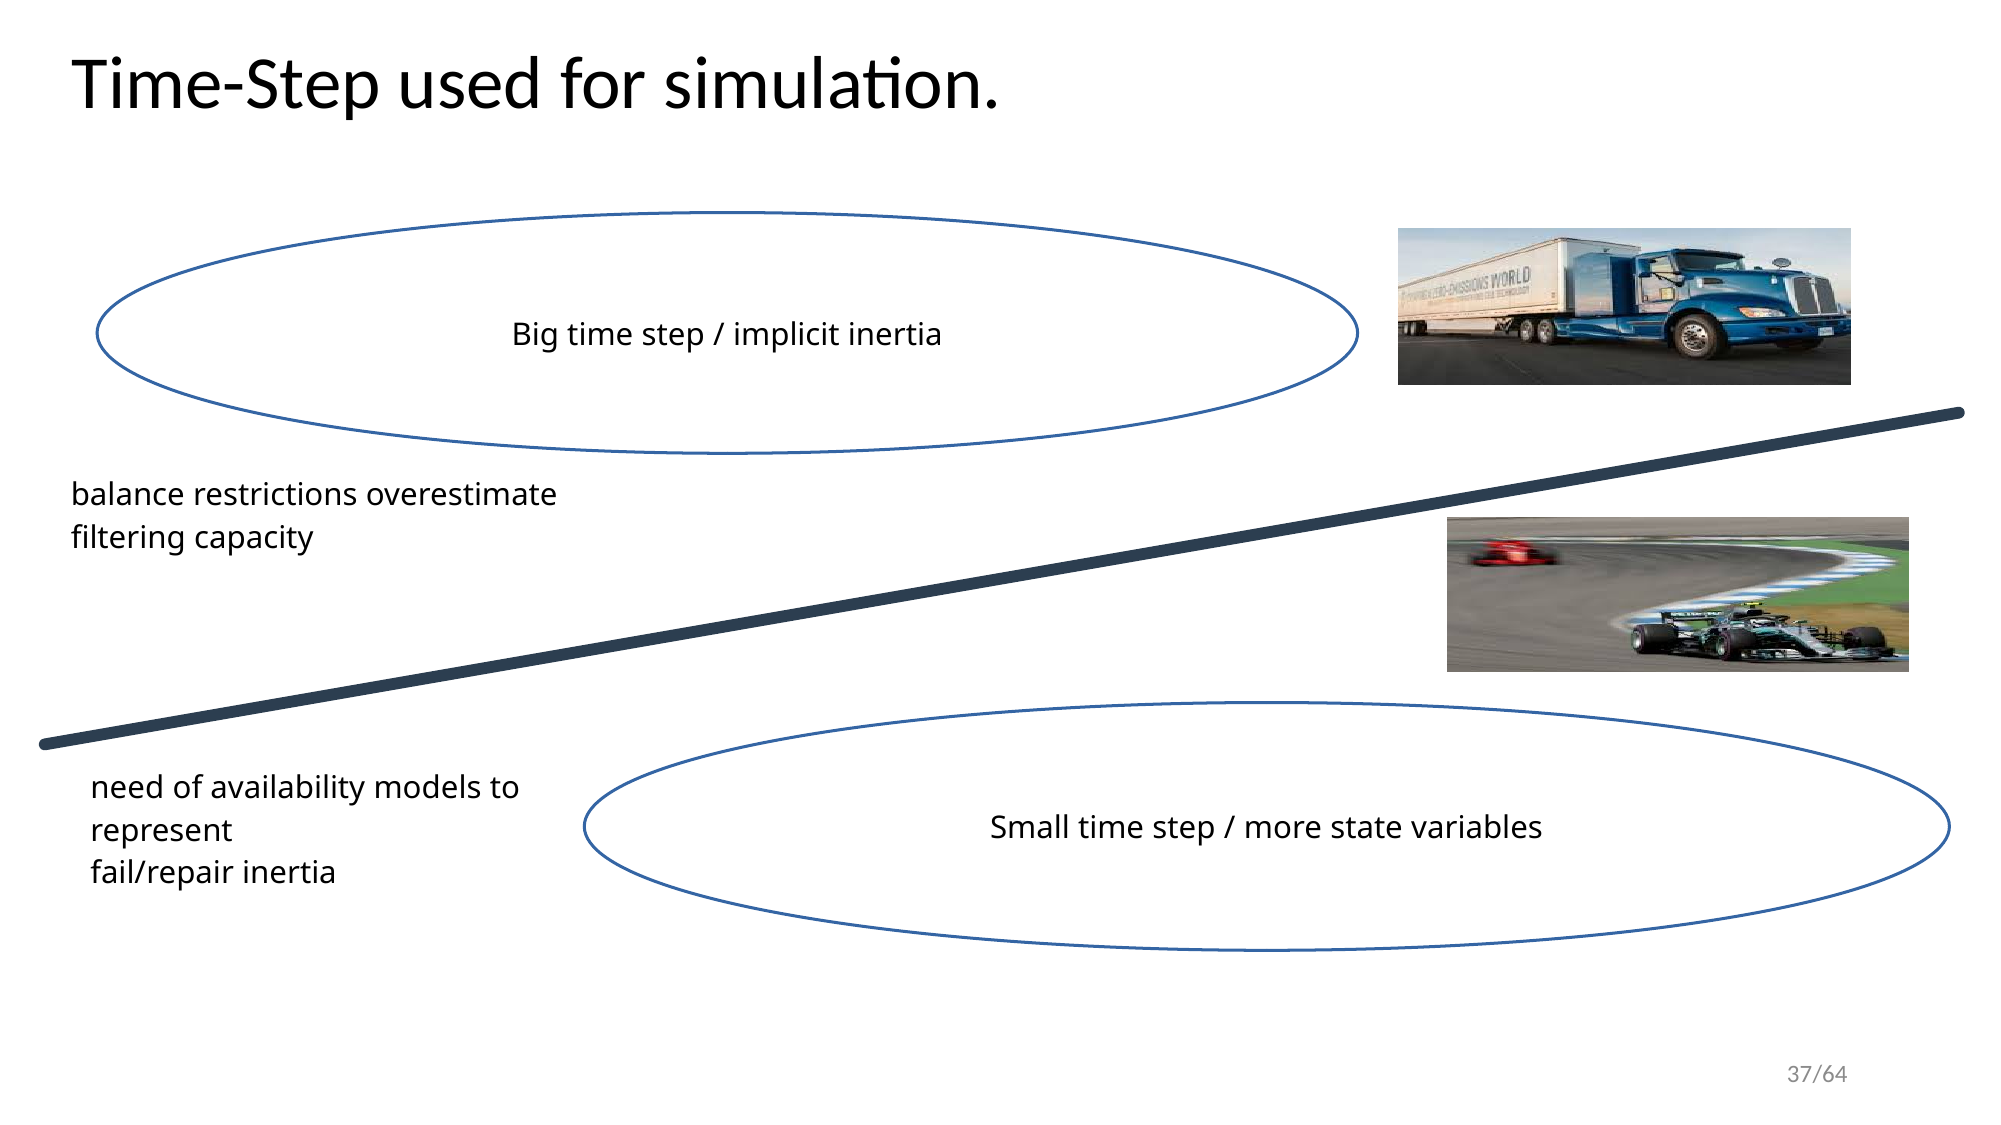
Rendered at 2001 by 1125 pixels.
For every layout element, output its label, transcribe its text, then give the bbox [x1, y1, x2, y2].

text_box Big time step / implicit inertia [97, 212, 1358, 454]
text_box need of availability models to represent fail/repair inertia [75, 757, 630, 894]
picture [1447, 517, 1909, 672]
text_box Small time step / more state variables [630, 702, 1950, 951]
title Time-Step used for simulation. [71, 22, 1779, 157]
picture [1398, 228, 1851, 385]
text_box balance restrictions overestimate filtering capacity [56, 464, 610, 601]
